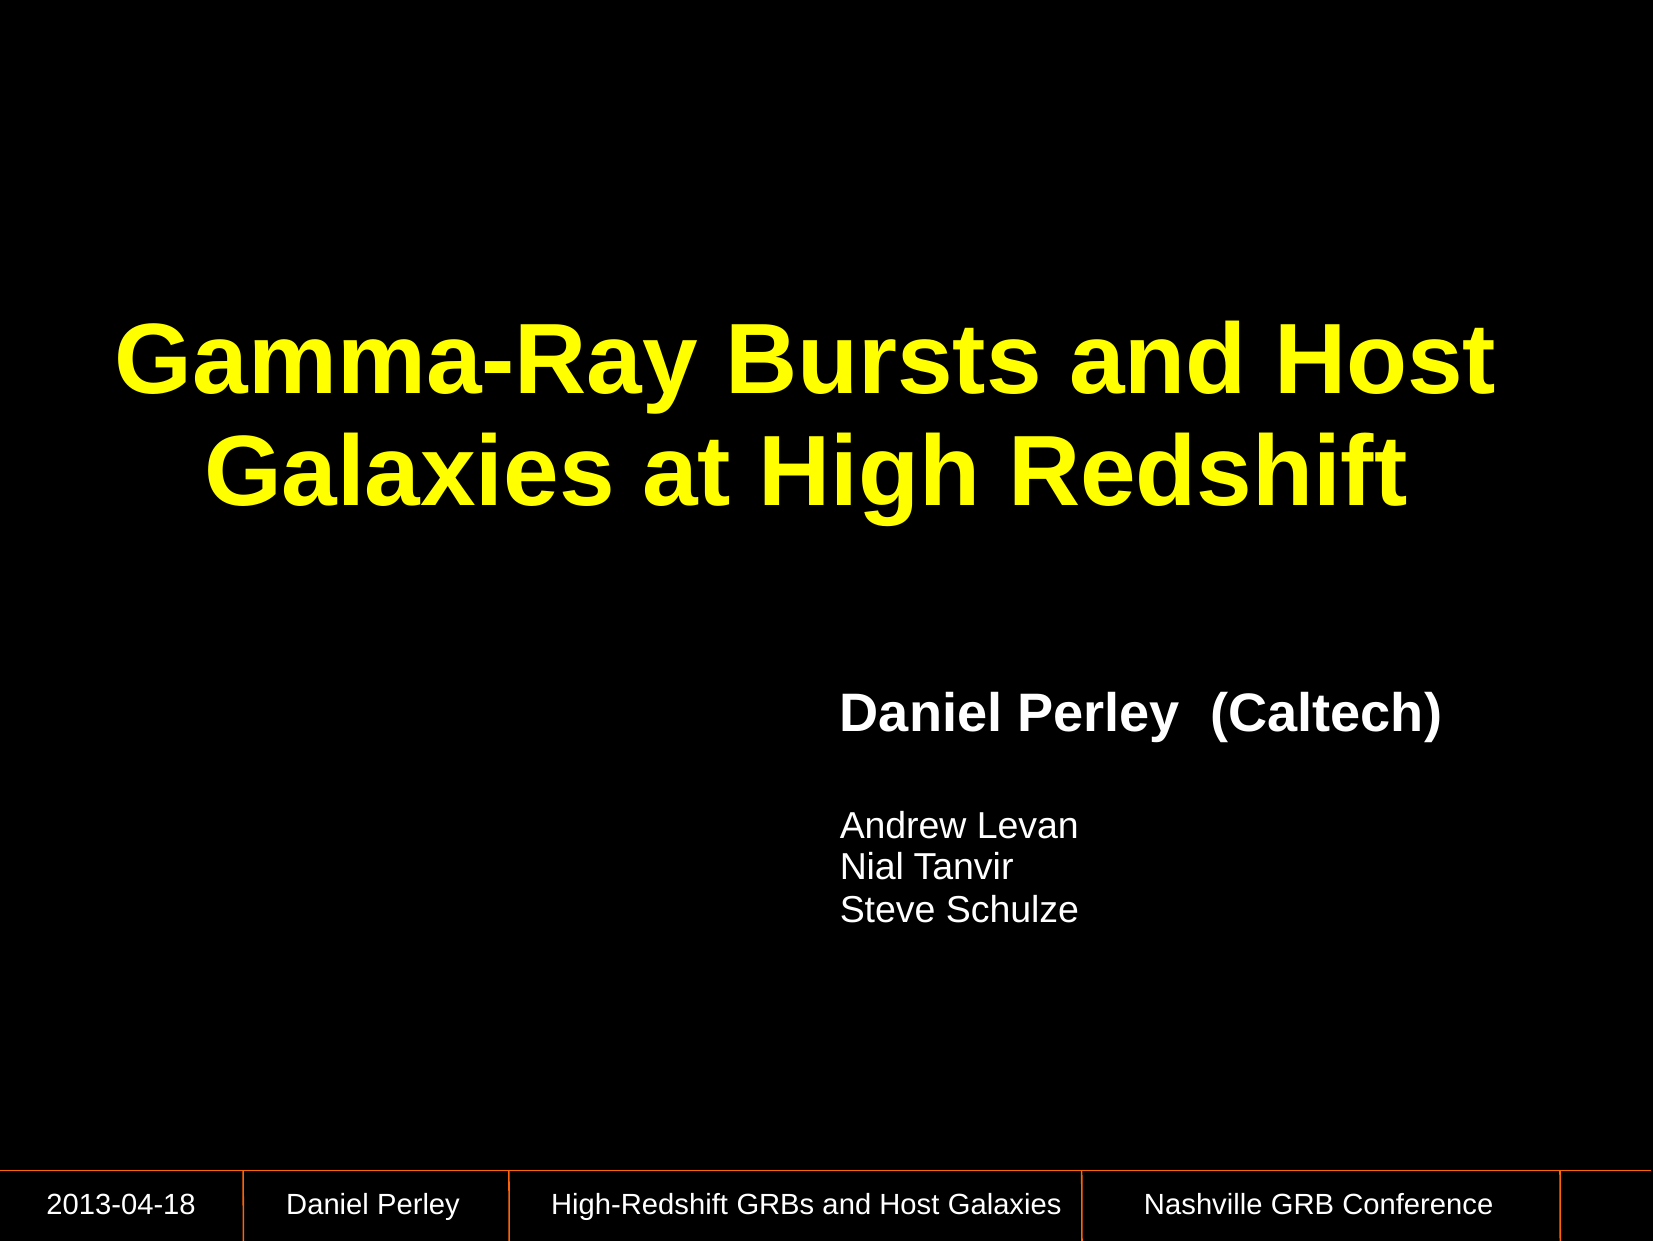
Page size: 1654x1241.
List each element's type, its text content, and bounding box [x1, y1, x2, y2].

text_box Andrew Levan Nial Tanvir Steve Schulze [825, 796, 1351, 980]
text_box Daniel Perley (Caltech) [825, 675, 1501, 751]
text_box Gamma-Ray Bursts and Host Galaxies at High Redshift [75, 296, 1538, 535]
